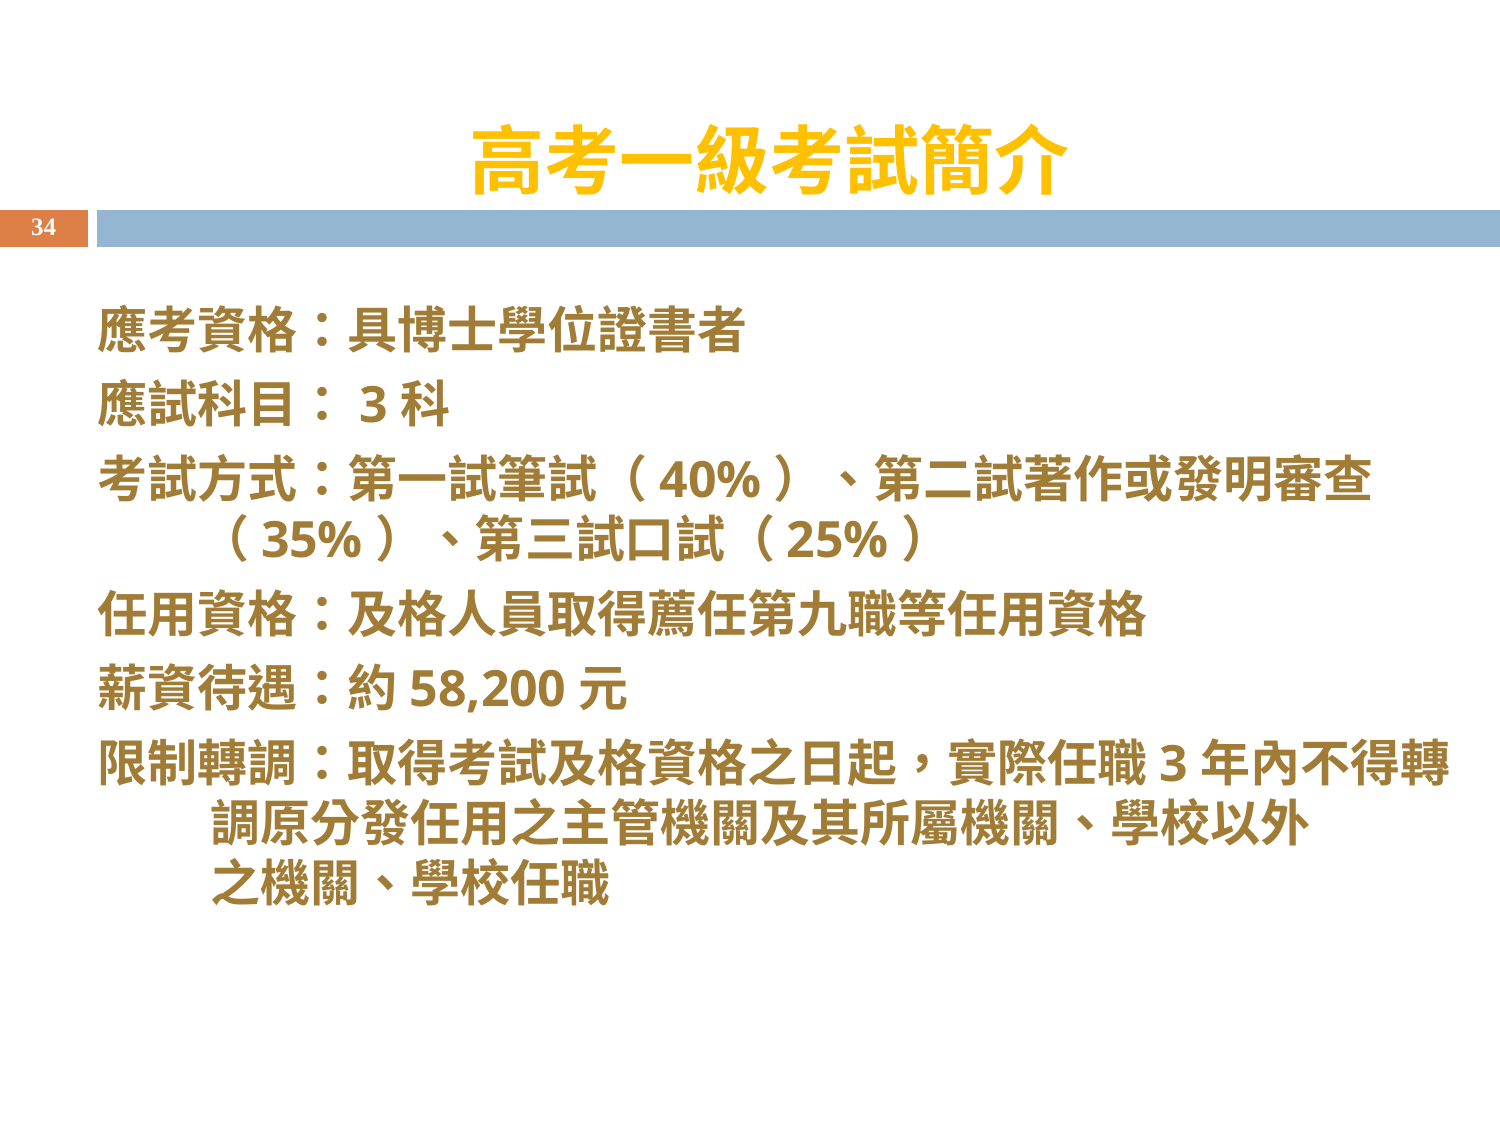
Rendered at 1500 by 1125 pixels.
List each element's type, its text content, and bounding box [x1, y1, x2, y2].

text_box 應考資格：具博士學位證書者 應試科目：3科 考試方式：第一試筆試（40%）、第二試著作或發明審查 （35%）、第三試口試（25%） 任用資格：及格人員取得薦任第九職等任用資格 薪資待遇：約58,200元 限制轉調：取得考試及格資格之日起，實際任職3年內不得轉 調原分發任用之主管機關及其所屬機關、學校以外 之機關、學校任職 [82, 290, 1500, 941]
text_box 33 [0, 208, 88, 249]
title 高考一級考試簡介 [454, 62, 1117, 256]
